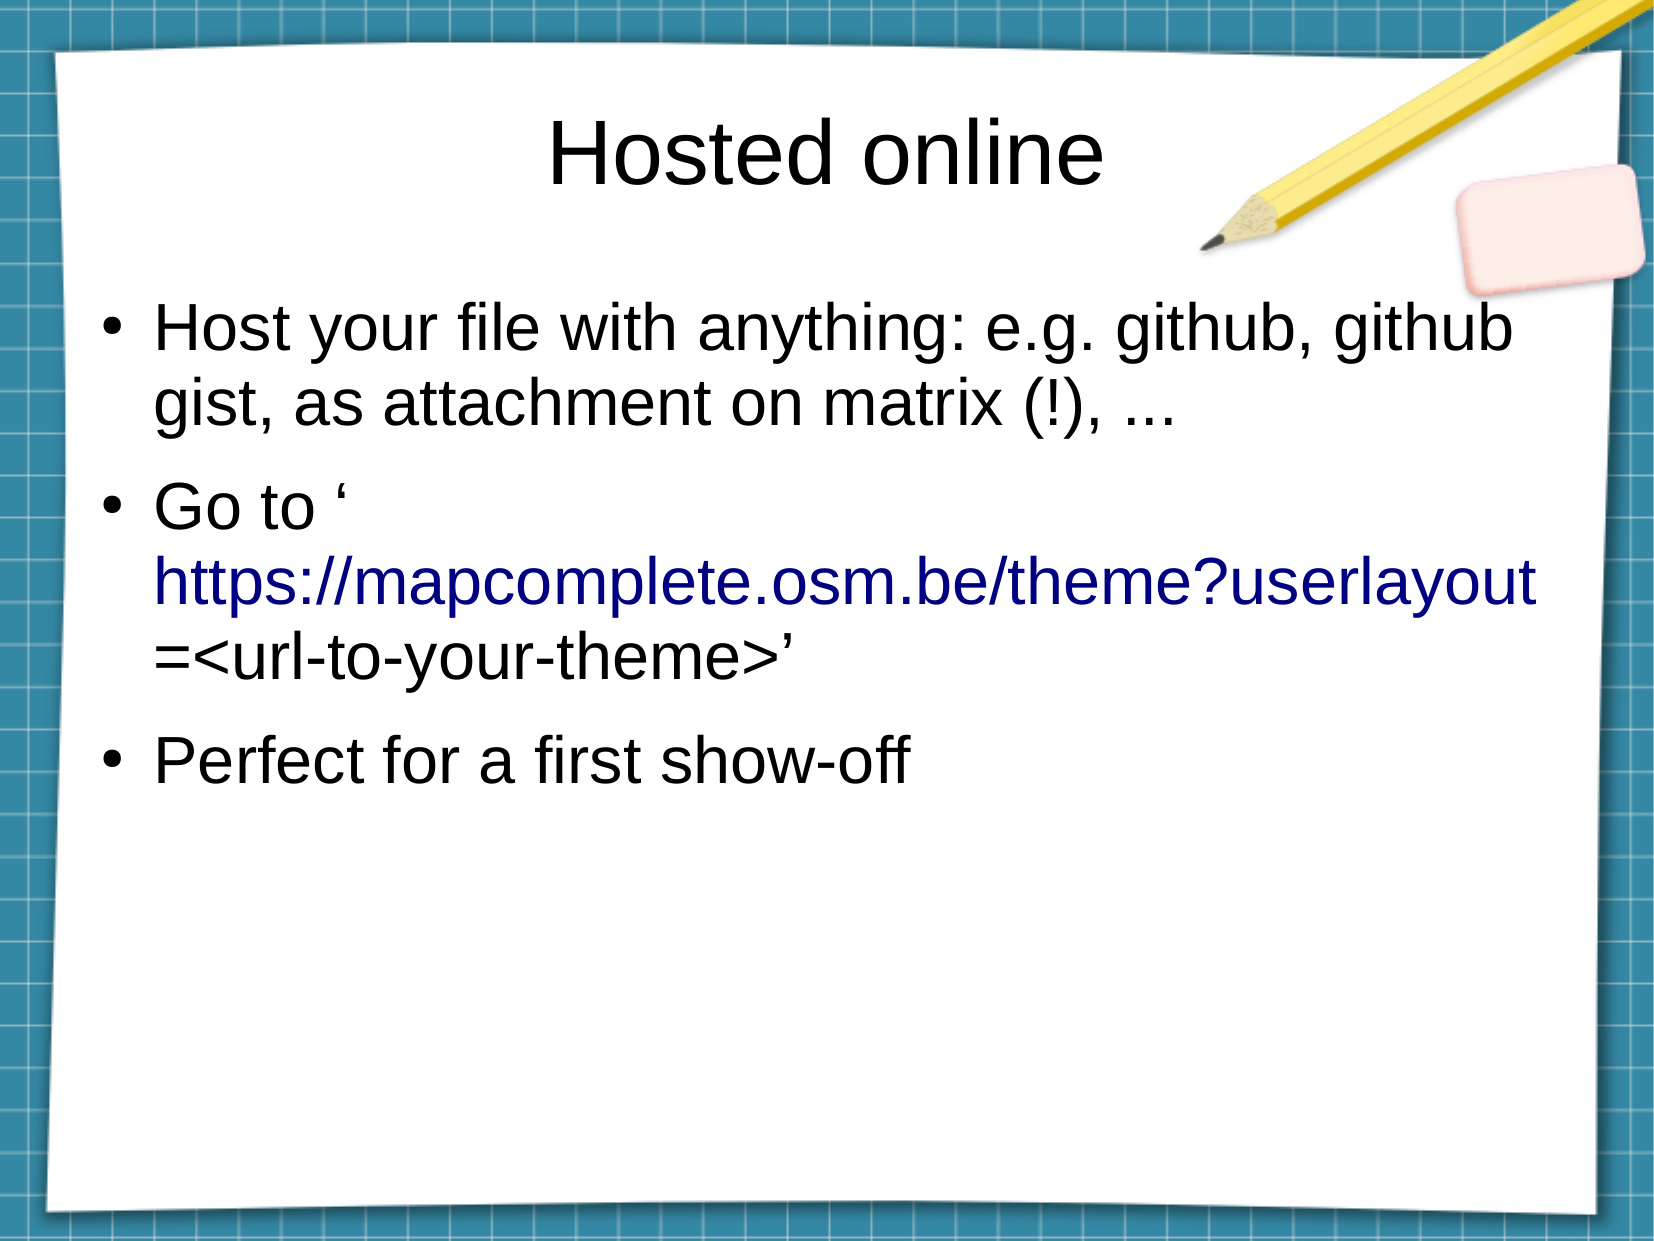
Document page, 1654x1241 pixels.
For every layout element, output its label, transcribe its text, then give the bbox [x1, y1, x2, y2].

list Host your file with anything: e.g. github, github gist, as attachment on matrix (!), ... Go to ‘https://mapcomplete.osm.be/theme?userlayout=<url-to-your-theme>’ Perfect for a first show-off [82, 290, 1571, 1010]
picture [0, 0, 1654, 1241]
title Hosted online [82, 49, 1571, 257]
